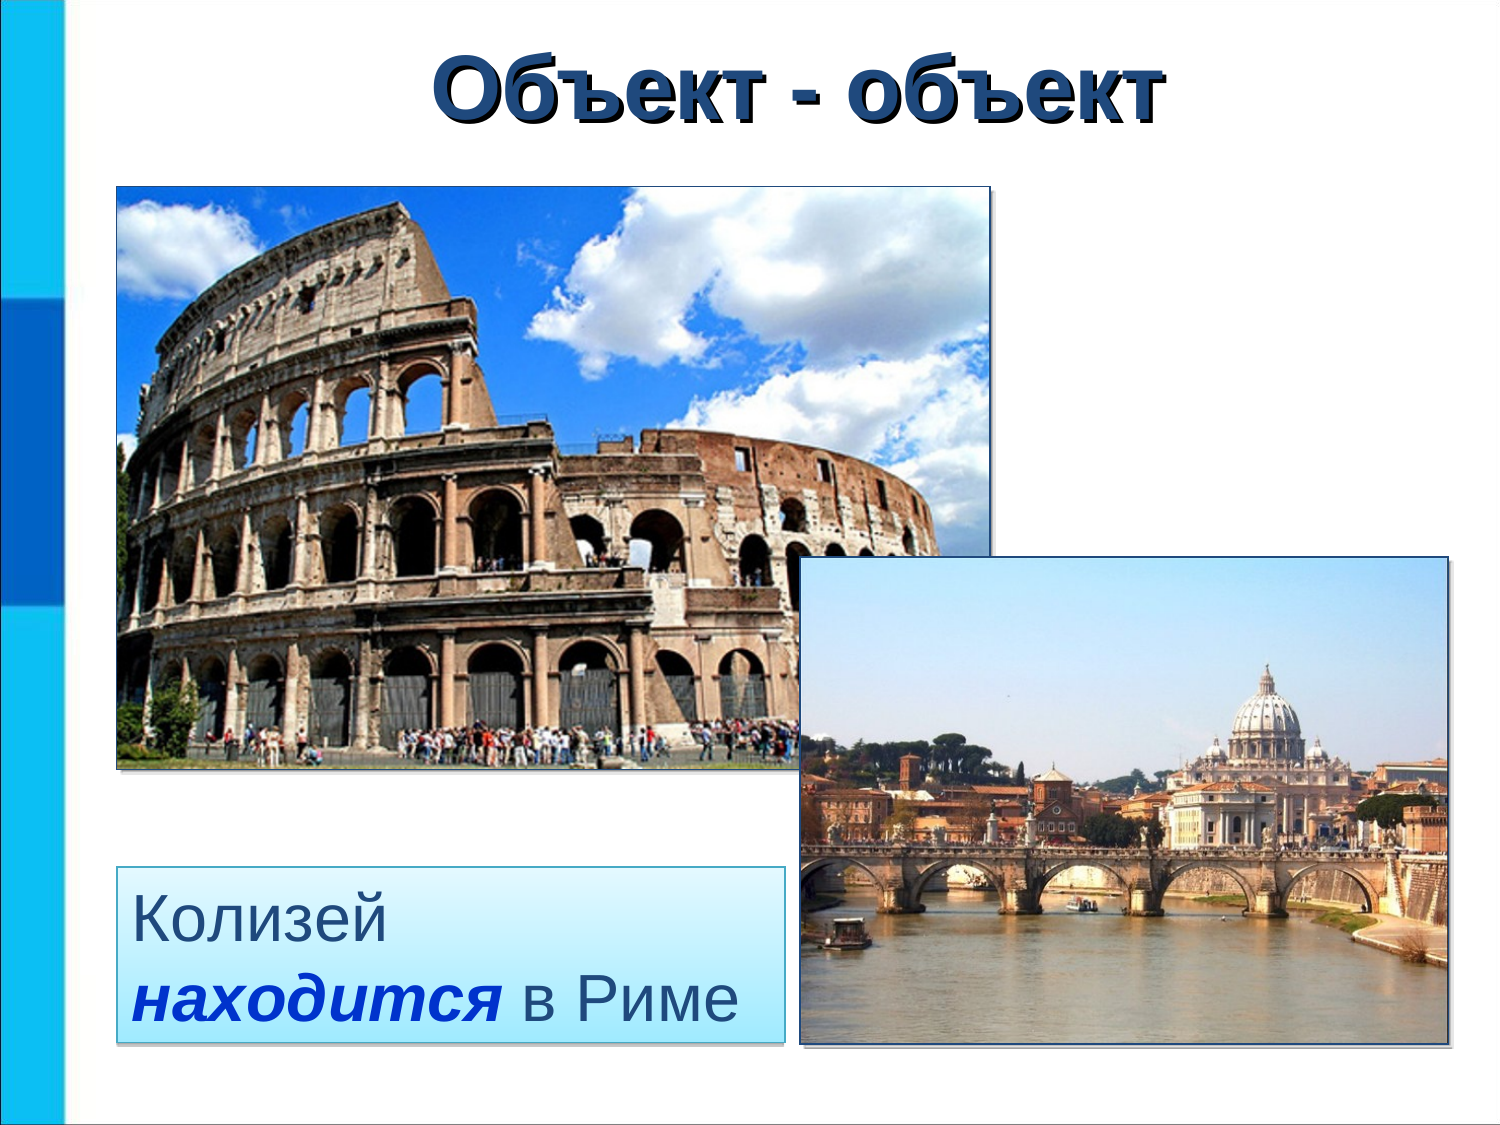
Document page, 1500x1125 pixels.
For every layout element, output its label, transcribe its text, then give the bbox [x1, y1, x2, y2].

text_box Колизей находится в Риме [117, 867, 786, 1043]
picture [0, 0, 1500, 1125]
title Объект - объект [171, 30, 1425, 135]
